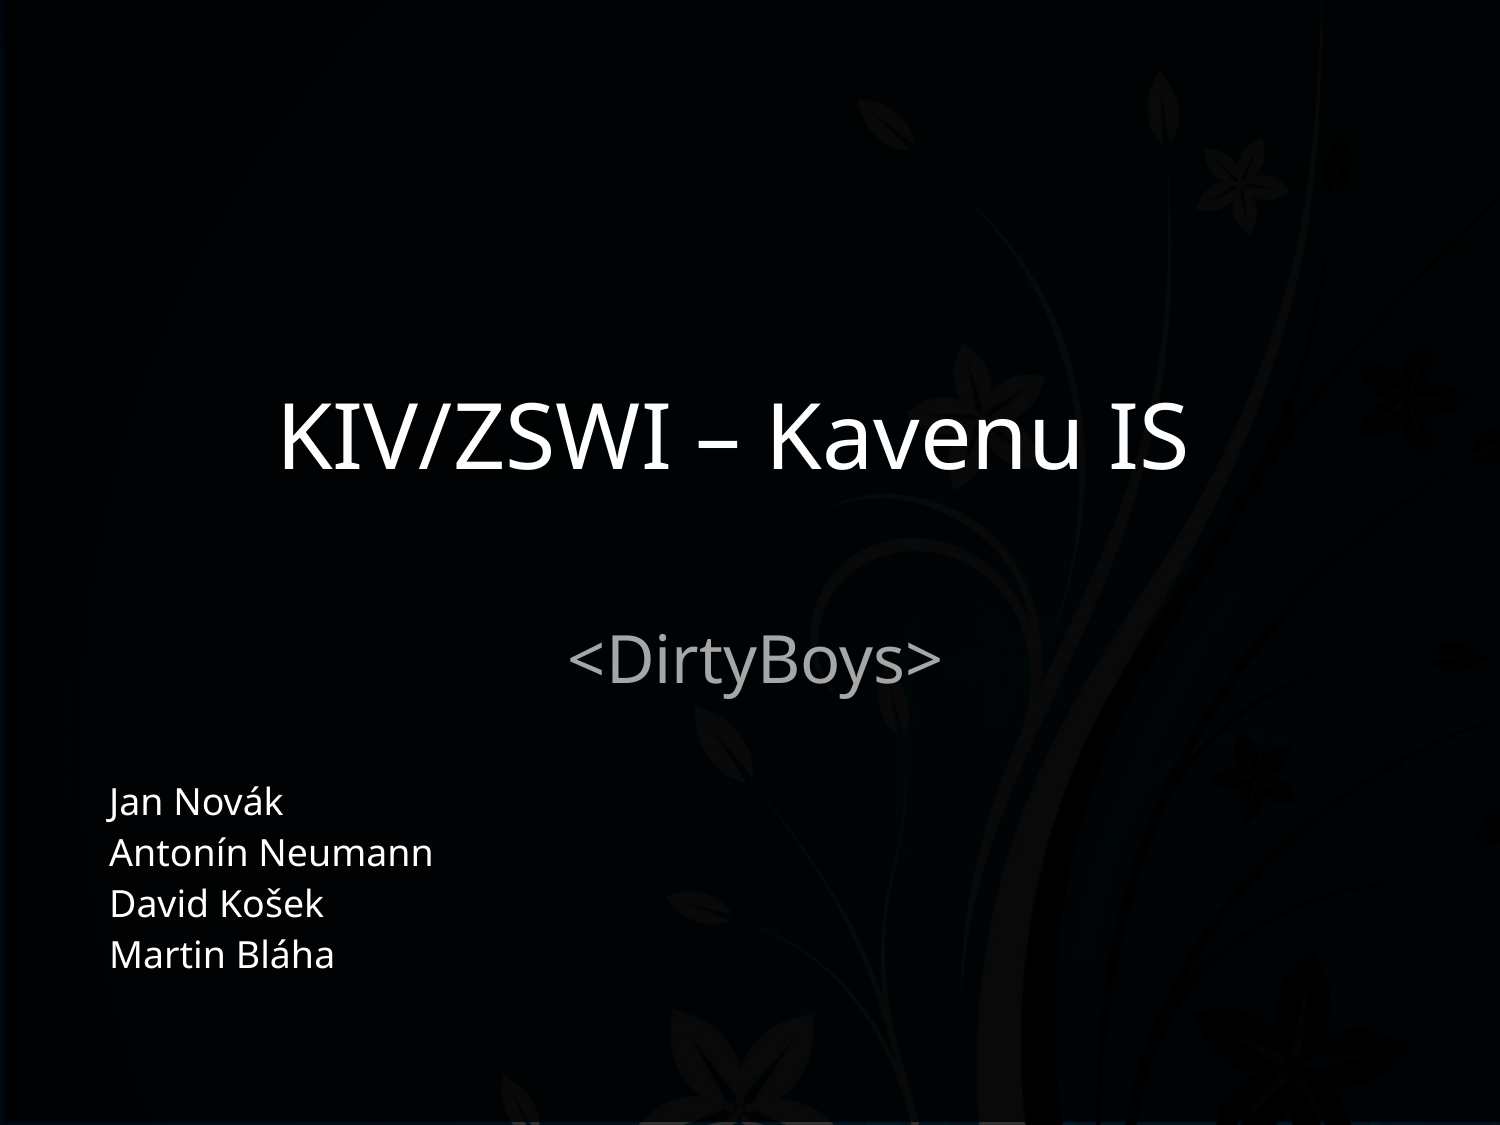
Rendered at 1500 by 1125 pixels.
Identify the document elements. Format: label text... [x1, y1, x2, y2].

title KIV/ZSWI – Kavenu IS [81, 370, 1432, 559]
text_box Jan Novák Antonín Neumann David Košek Martin Bláha [94, 767, 461, 1016]
list <DirtyBoys> [171, 609, 1341, 776]
